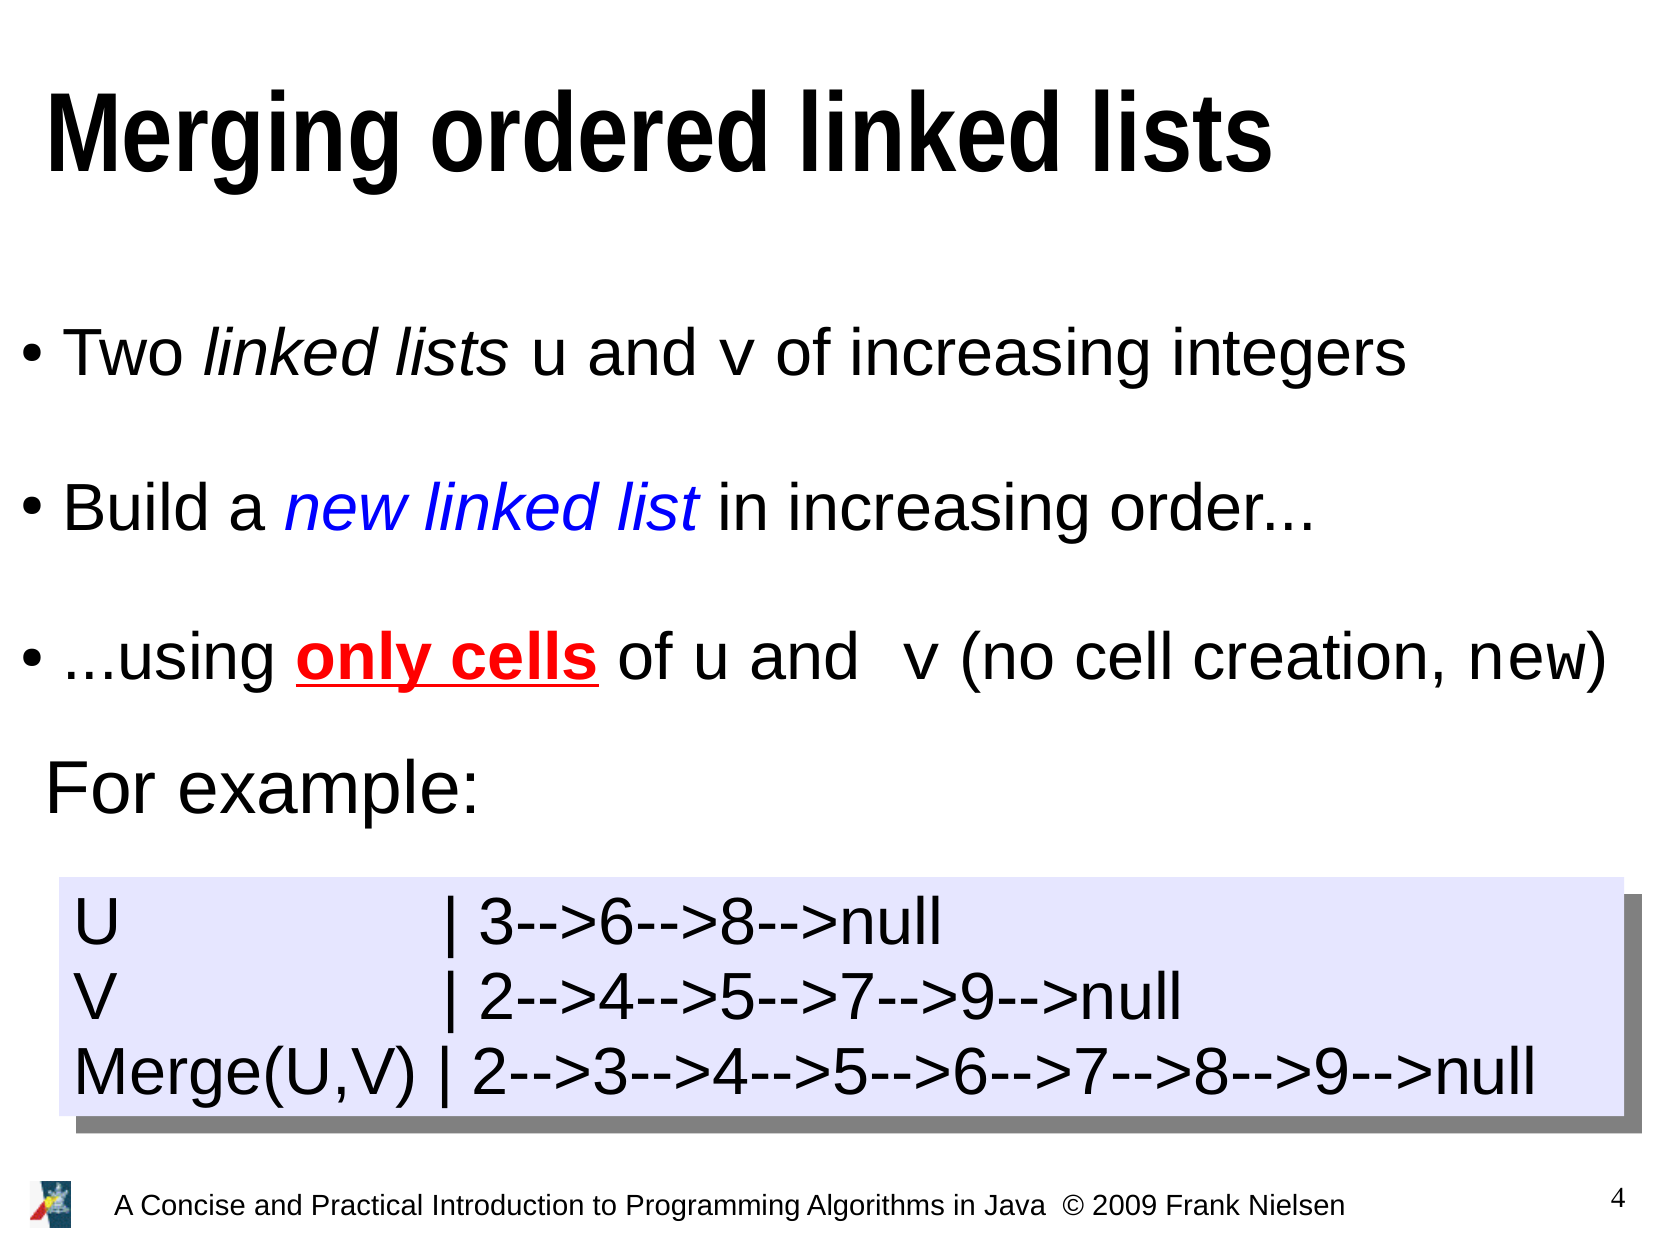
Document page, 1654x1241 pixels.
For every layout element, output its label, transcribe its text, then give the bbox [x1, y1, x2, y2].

text_box U | 3-->6-->8-->null V | 2-->4-->5-->7-->9-->null Merge(U,V) | 2-->3-->4-->5-->6-->7-->8-->9-->null [59, 877, 1625, 1117]
picture [29, 1181, 71, 1228]
text_box Merging ordered linked lists [30, 59, 1290, 203]
text_box For example: [29, 738, 497, 837]
text_box Two linked lists u and v of increasing integers Build a new linked list in increasing order... ...using only cells of u and v (no cell creation, new) [5, 307, 1624, 708]
